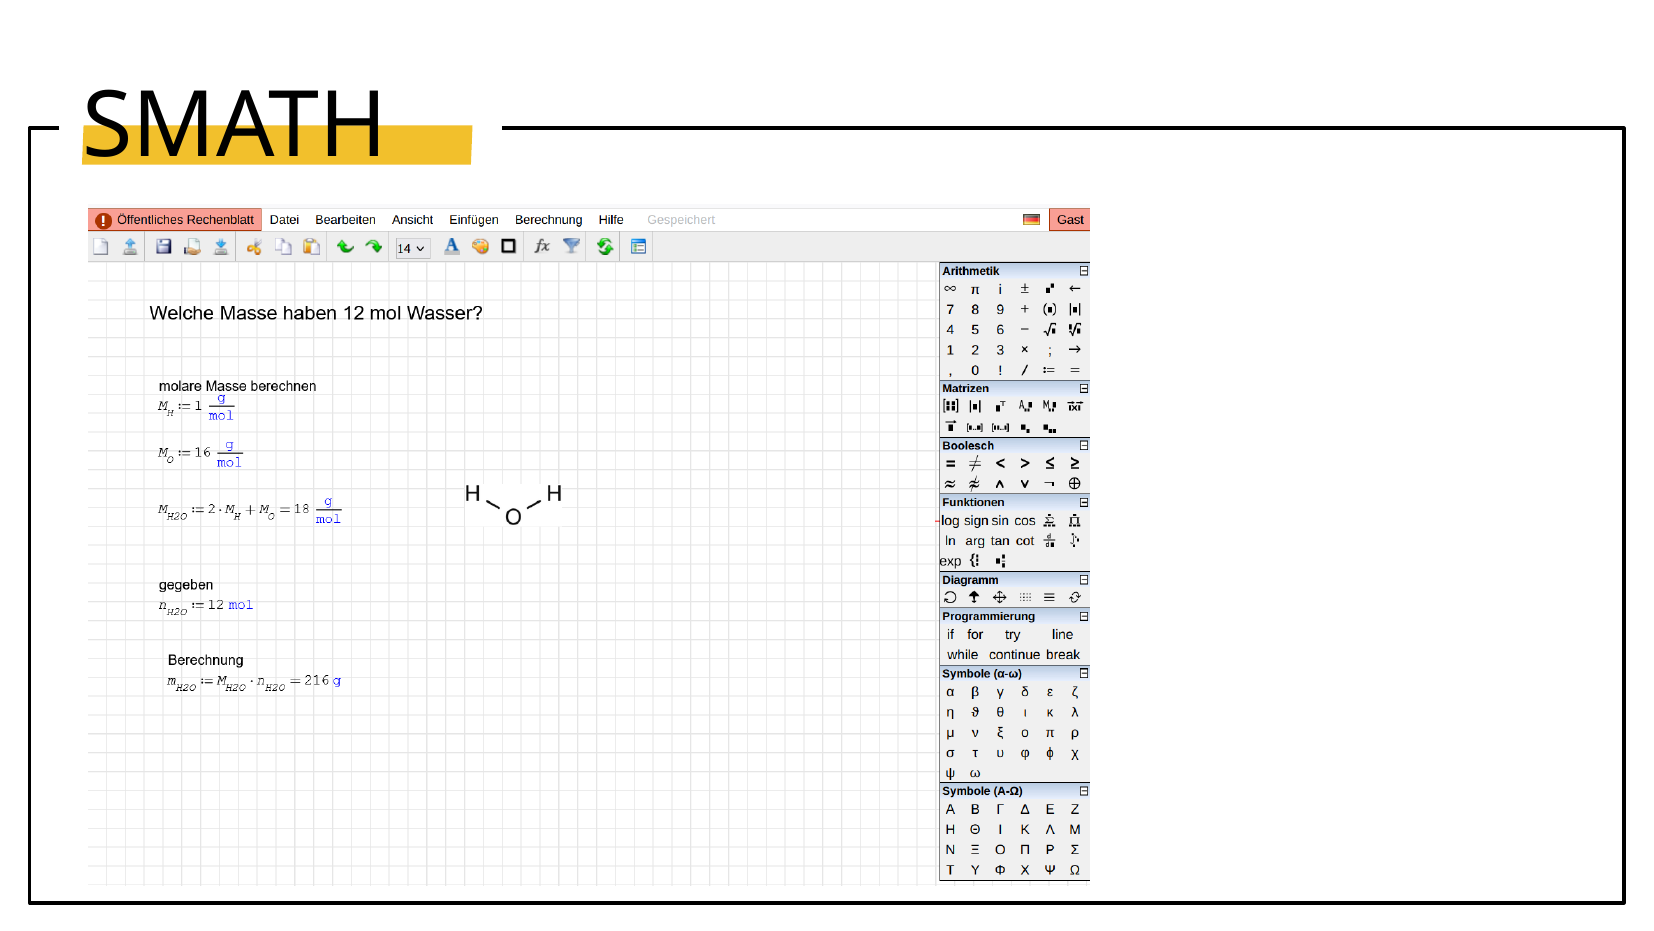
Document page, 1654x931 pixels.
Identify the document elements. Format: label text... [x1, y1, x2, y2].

title SMATH [82, 42, 1571, 199]
picture [88, 204, 1090, 886]
